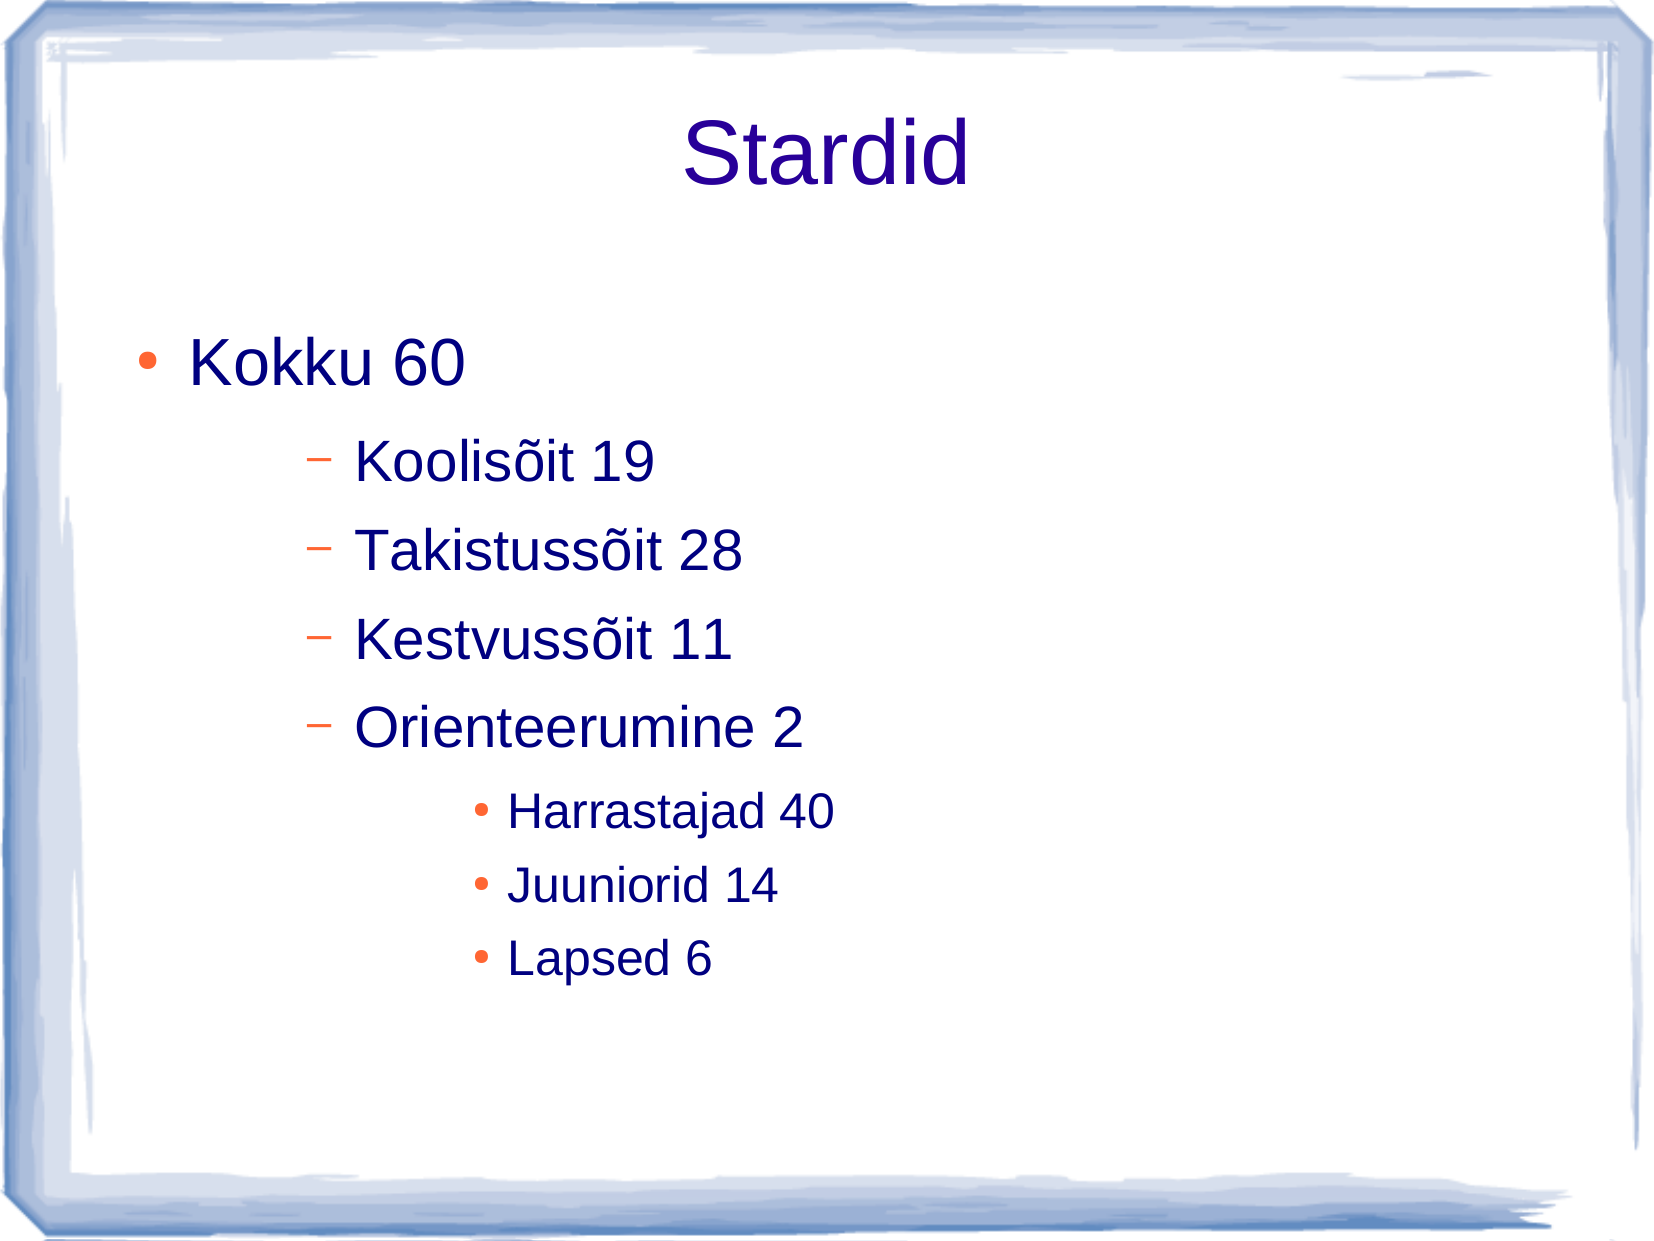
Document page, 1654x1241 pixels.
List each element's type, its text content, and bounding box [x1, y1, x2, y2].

list Kokku 60 Koolisõit 19 Takistussõit 28 Kestvussõit 11 Orienteerumine 2 Harrastajad 40 Juuniorid 14 Lapsed 6 [118, 324, 1571, 1004]
title Stardid [82, 49, 1571, 257]
picture [0, 0, 1654, 1241]
